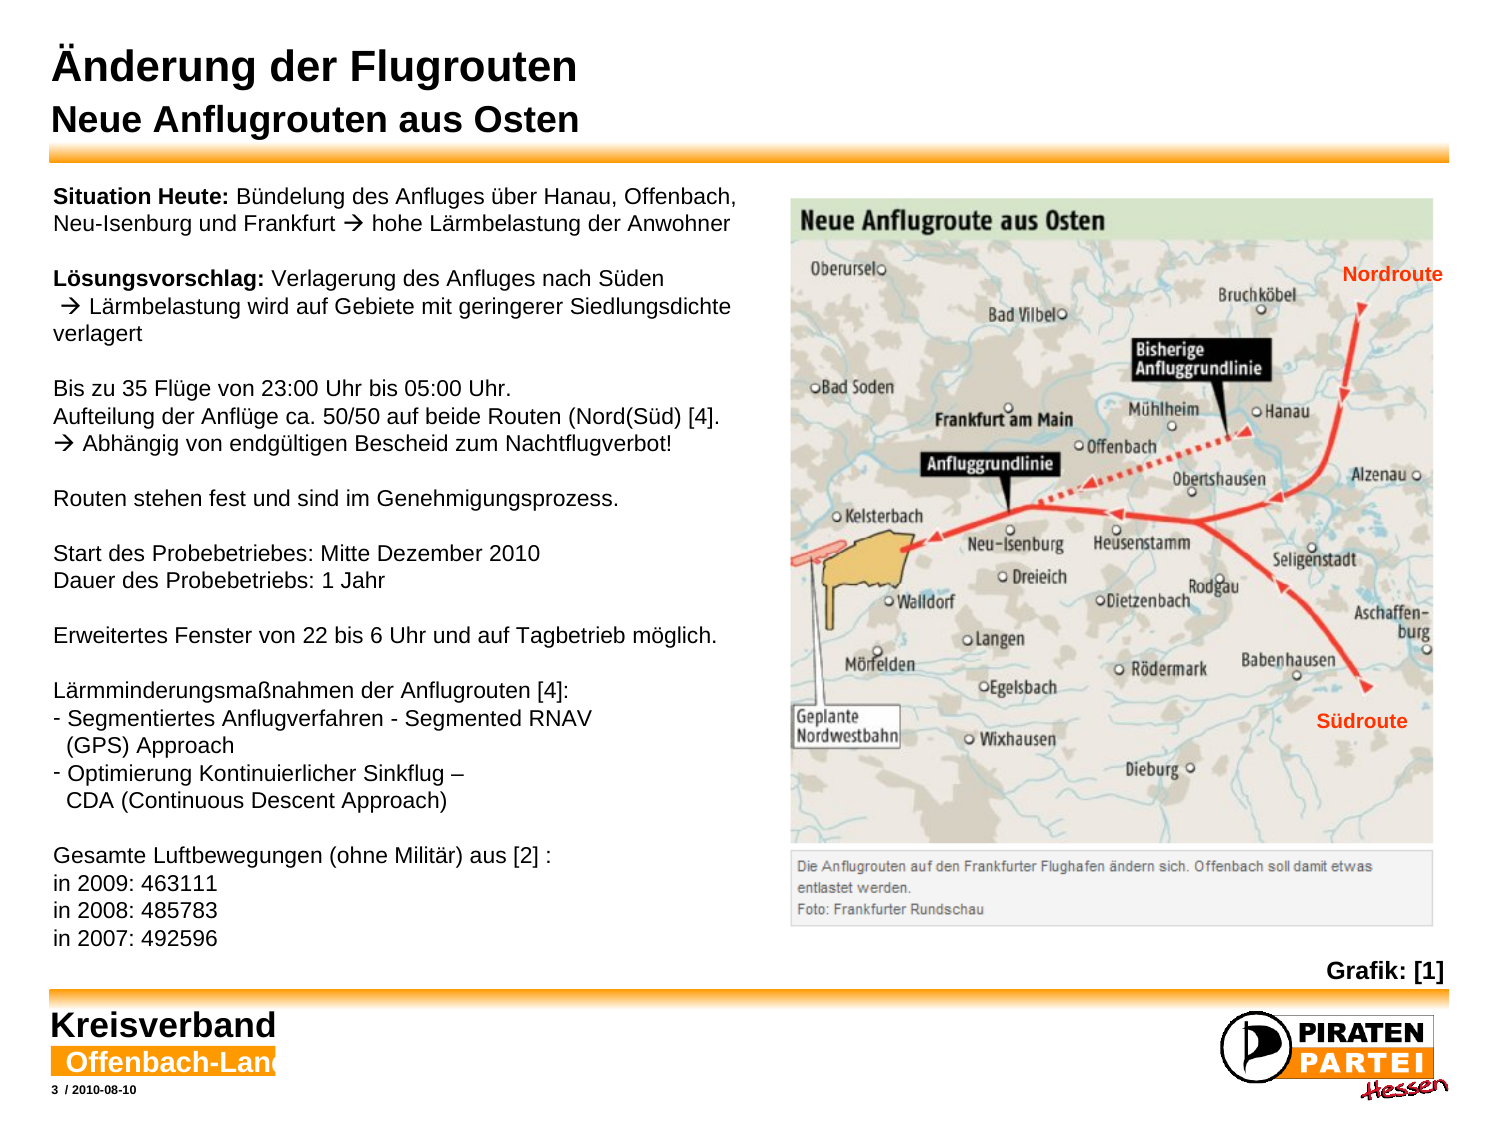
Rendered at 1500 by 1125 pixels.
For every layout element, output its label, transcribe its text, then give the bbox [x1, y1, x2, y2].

text_box Südroute [1301, 699, 1423, 741]
picture [784, 193, 1440, 932]
title Änderung der Flugrouten Neue Anflugrouten aus Osten [50, 36, 1450, 141]
text_box Nordroute [1327, 253, 1459, 294]
text_box Situation Heute: Bündelung des Anfluges über Hanau, Offenbach, Neu-Isenburg und Frankfurt  hohe Lärmbelastung der Anwohner Lösungsvorschlag: Verlagerung des Anfluges nach Süden  Lärmbelastung wird auf Gebiete mit geringerer Siedlungsdichte verlagert Bis zu 35 Flüge von 23:00 Uhr bis 05:00 Uhr. Aufteilung der Anflüge ca. 50/50 auf beide Routen (Nord(Süd) [4].  Abhängig von endgültigen Bescheid zum Nachtflugverbot! Routen stehen fest und sind im Genehmigungsprozess. Start des Probebetriebes: Mitte Dezember 2010 Dauer des Probebetriebs: 1 Jahr Erweitertes Fenster von 22 bis 6 Uhr und auf Tagbetrieb möglich. Lärmminderungsmaßnahmen der Anflugrouten [4]: Segmentiertes Anflugverfahren - Segmented RNAV (GPS) Approach Optimierung Kontinuierlicher Sinkflug – CDA (Continuous Descent Approach) Gesamte Luftbewegungen (ohne Militär) aus [2] : in 2009: 463111 in 2008: 485783 in 2007: 492596 [38, 173, 753, 959]
text_box Grafik: [1] [1311, 946, 1460, 993]
